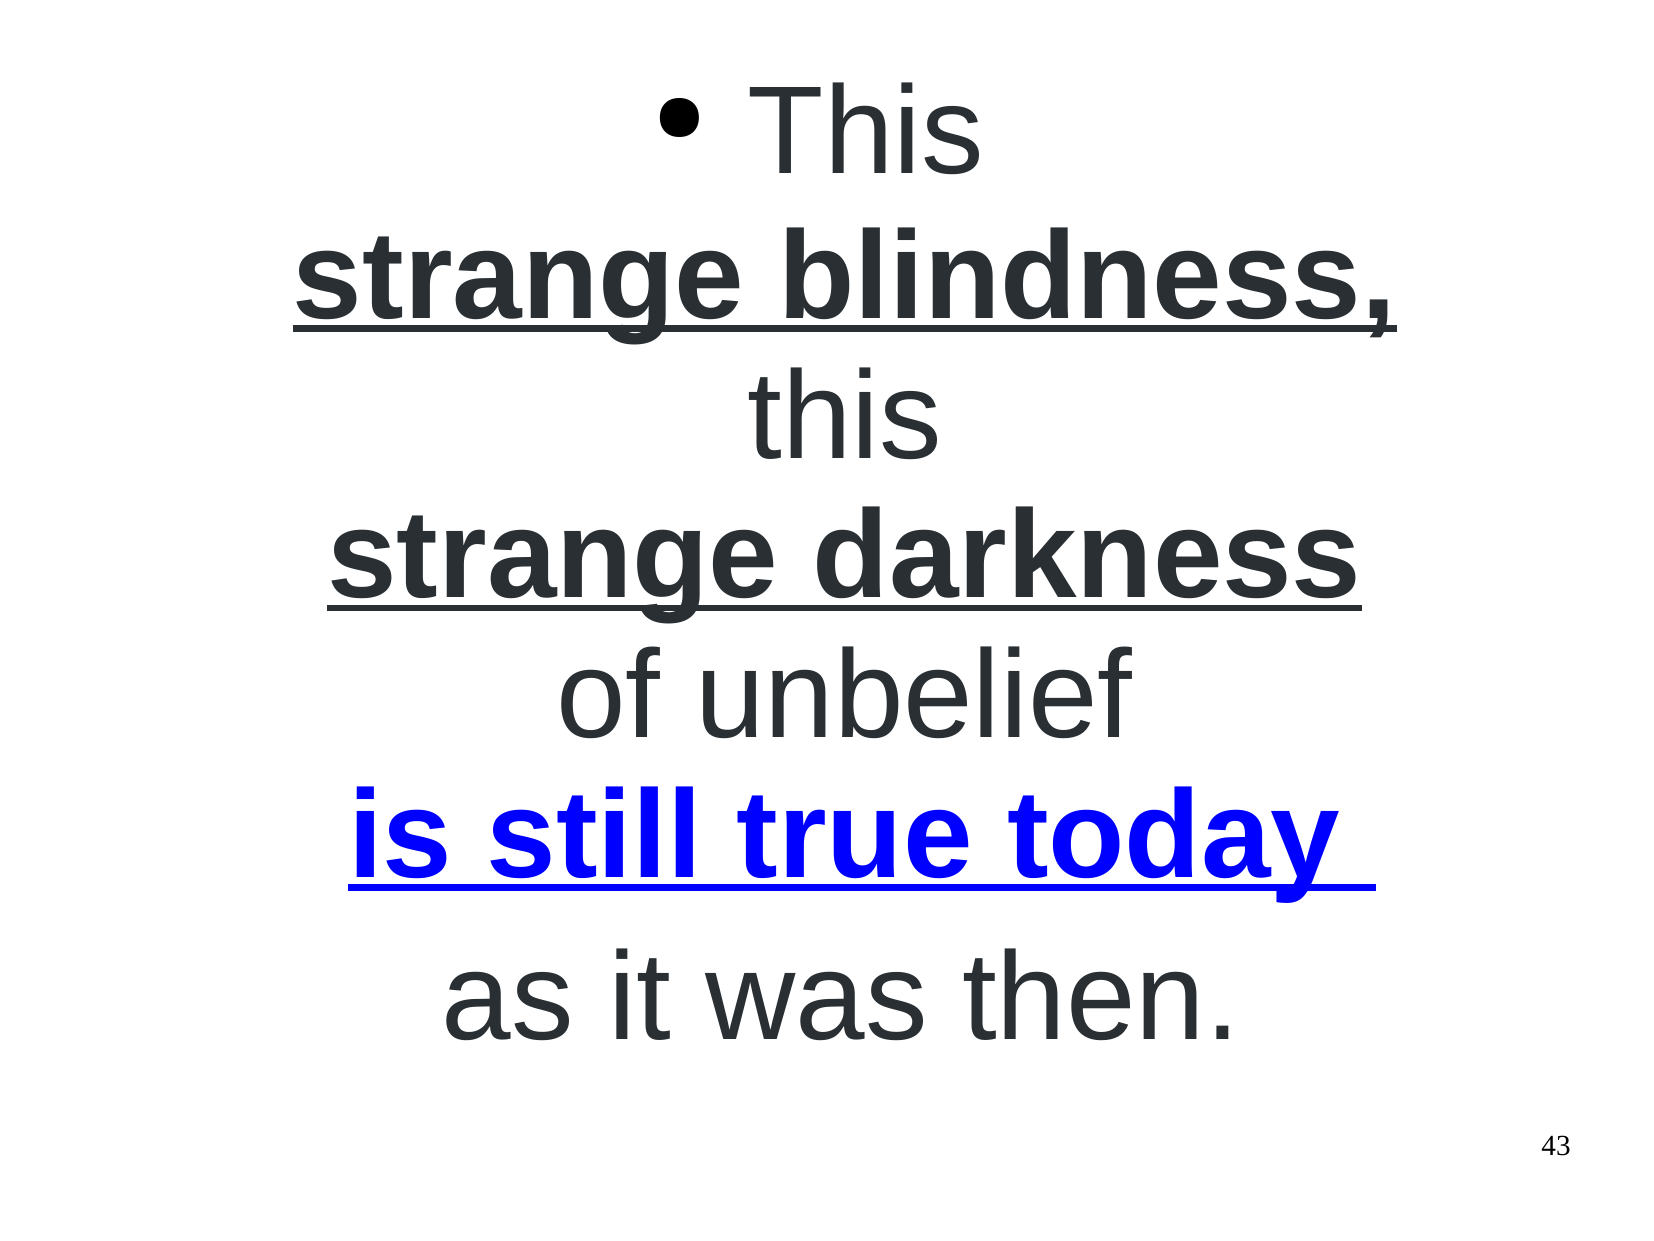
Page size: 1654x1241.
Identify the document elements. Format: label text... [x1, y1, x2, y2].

list This strange blindness, this strange darkness of unbelief is still true today as it was then. [82, 37, 1571, 1109]
